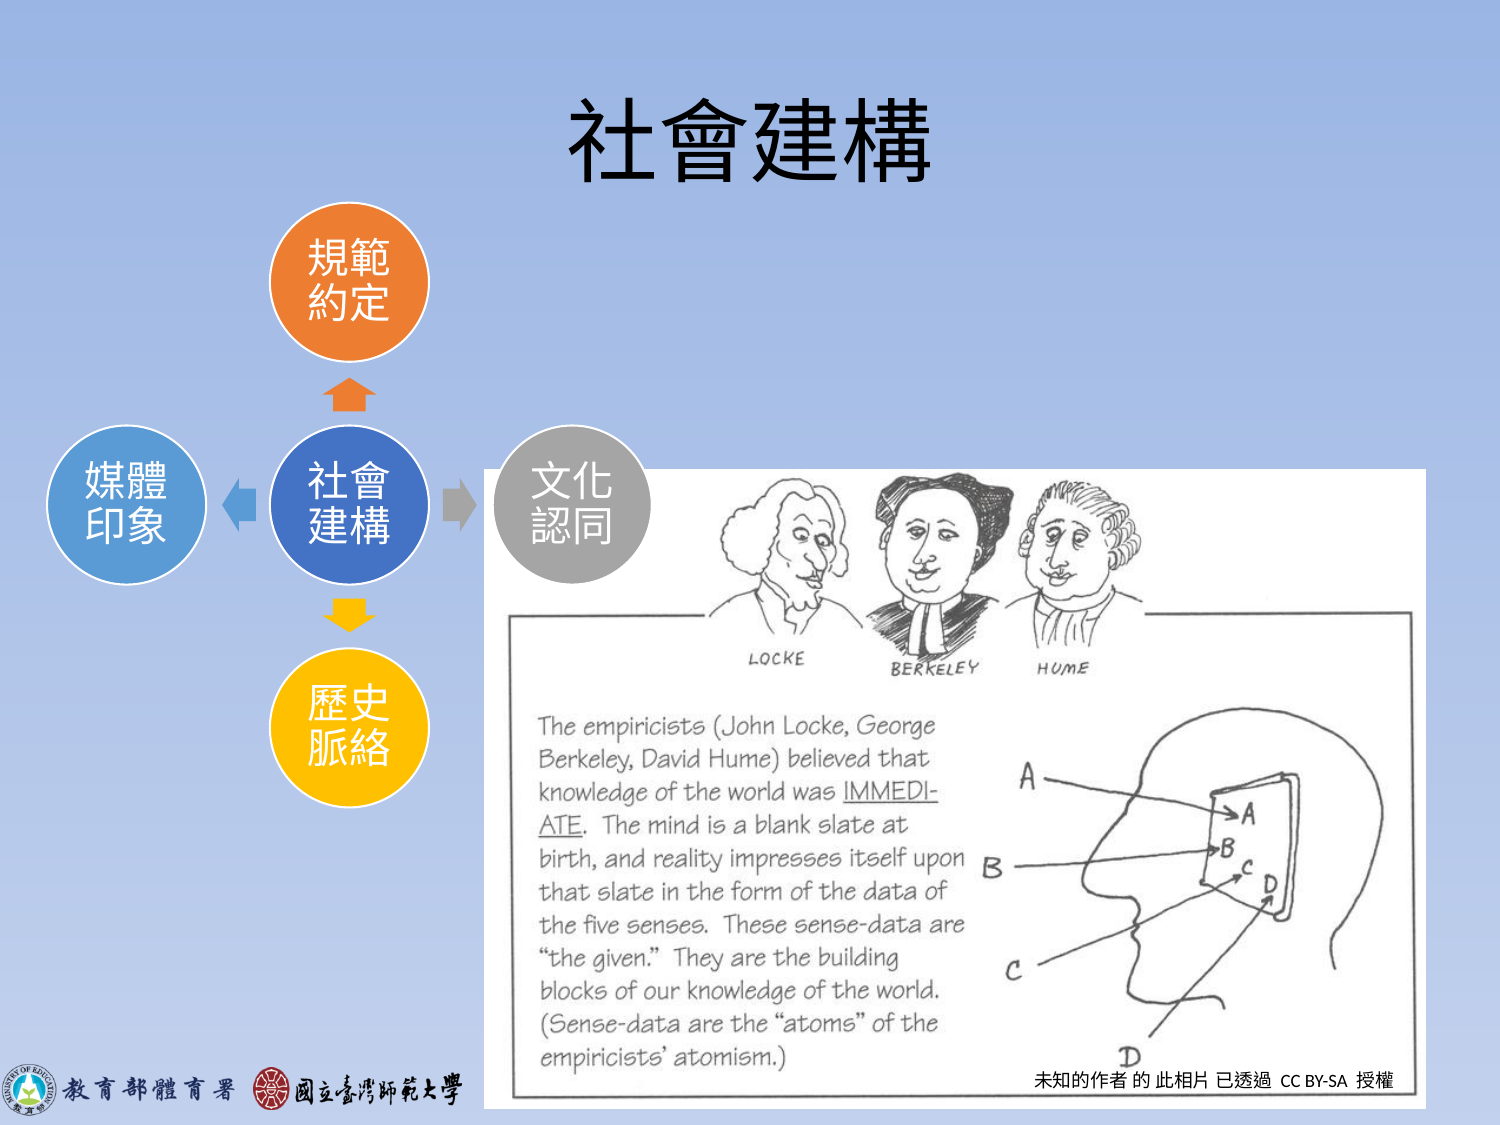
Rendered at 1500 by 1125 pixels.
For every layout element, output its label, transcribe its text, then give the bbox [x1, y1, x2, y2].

picture [484, 469, 1426, 1110]
text_box 文化認同 [492, 425, 652, 585]
text_box [442, 477, 477, 533]
text_box 歷史脈絡 [269, 648, 429, 808]
text_box [322, 377, 377, 412]
text_box 規範約定 [269, 202, 429, 362]
text_box 社會建構 [269, 425, 429, 585]
text_box 媒體印象 [47, 425, 207, 585]
text_box [322, 598, 377, 633]
title 社會建構 [75, 45, 1426, 233]
text_box 未知的作者 的 此相片 已透過 CC BY-SA 授權 [1019, 1061, 1426, 1099]
text_box [222, 477, 256, 533]
